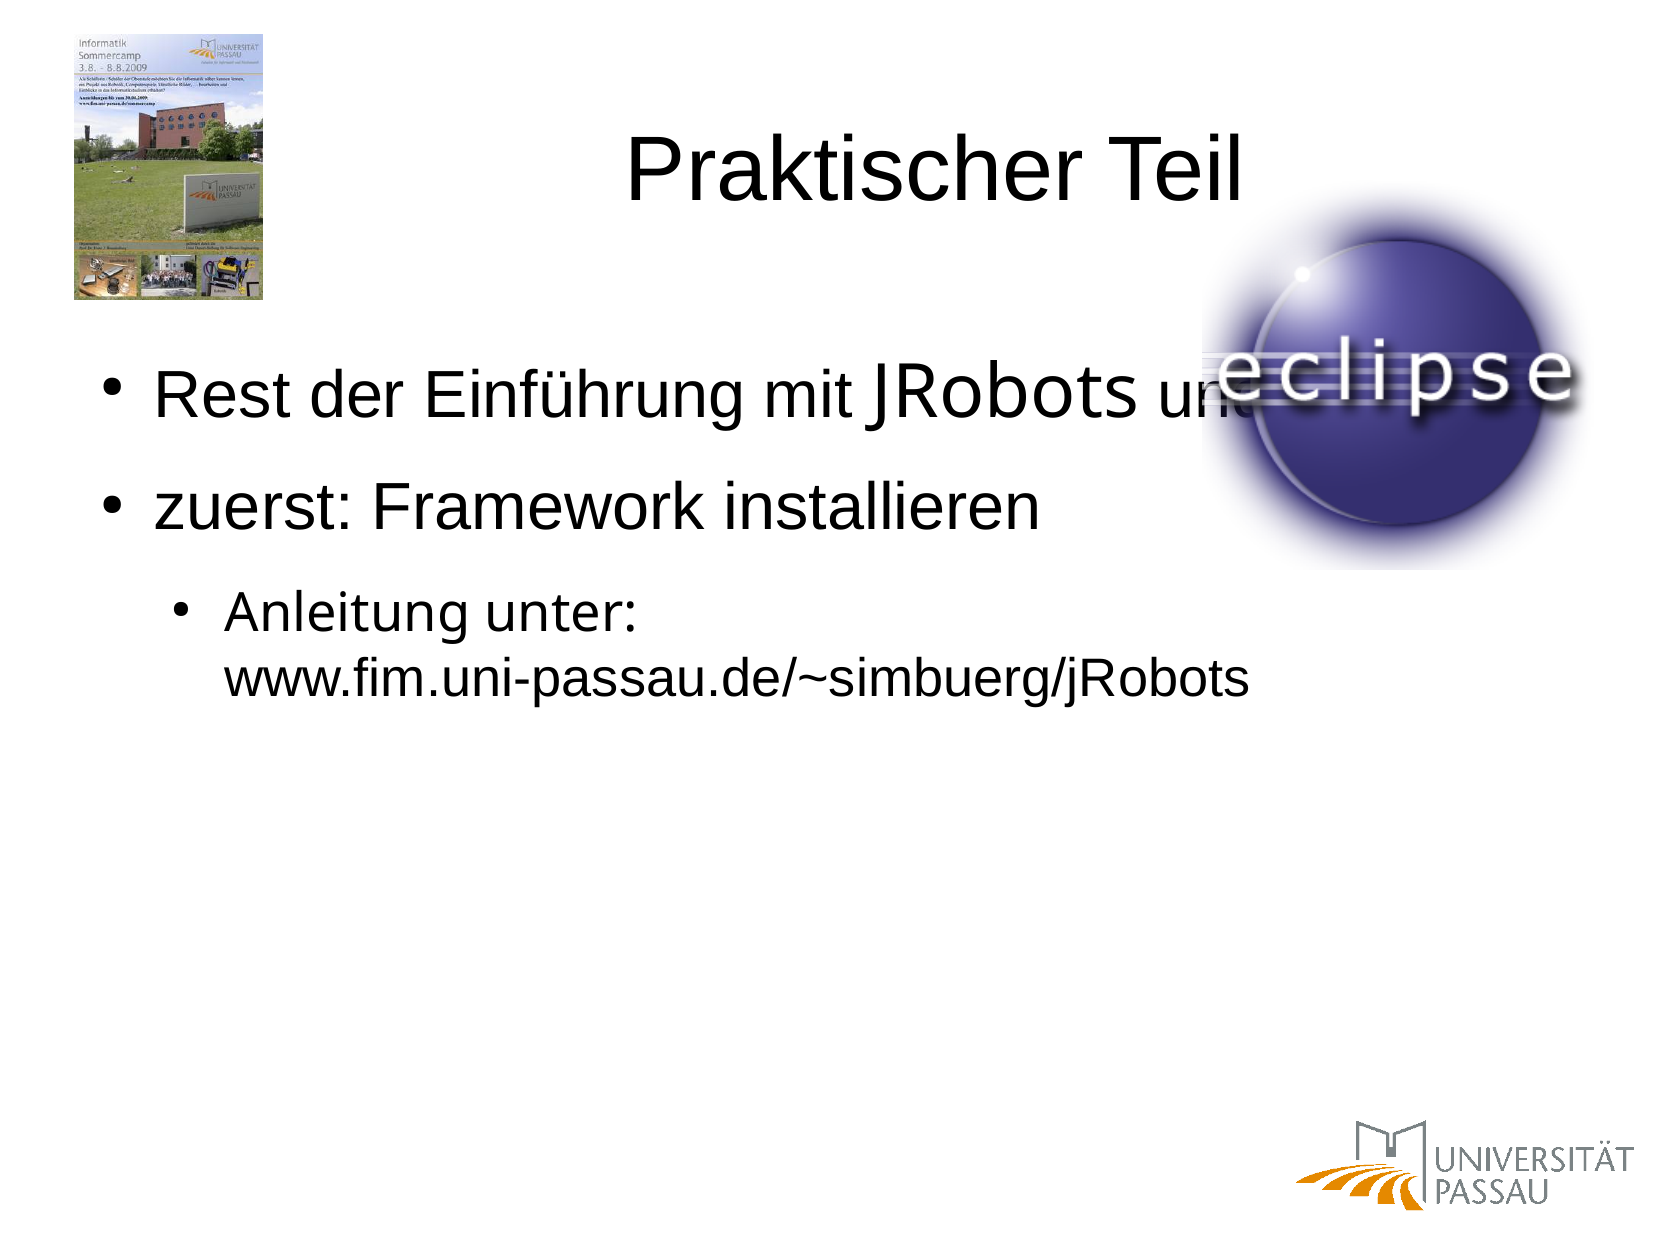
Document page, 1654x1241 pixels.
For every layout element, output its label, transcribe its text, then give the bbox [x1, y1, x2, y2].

picture [1295, 1120, 1634, 1211]
picture [74, 34, 263, 300]
picture [1202, 179, 1594, 570]
title Praktischer Teil [300, 37, 1571, 301]
list Rest der Einführung mit JRobots und zuerst: Framework installieren Anleitung unter: www.fim.uni-passau.de/~simbuerg/jRobots [82, 337, 1571, 1157]
